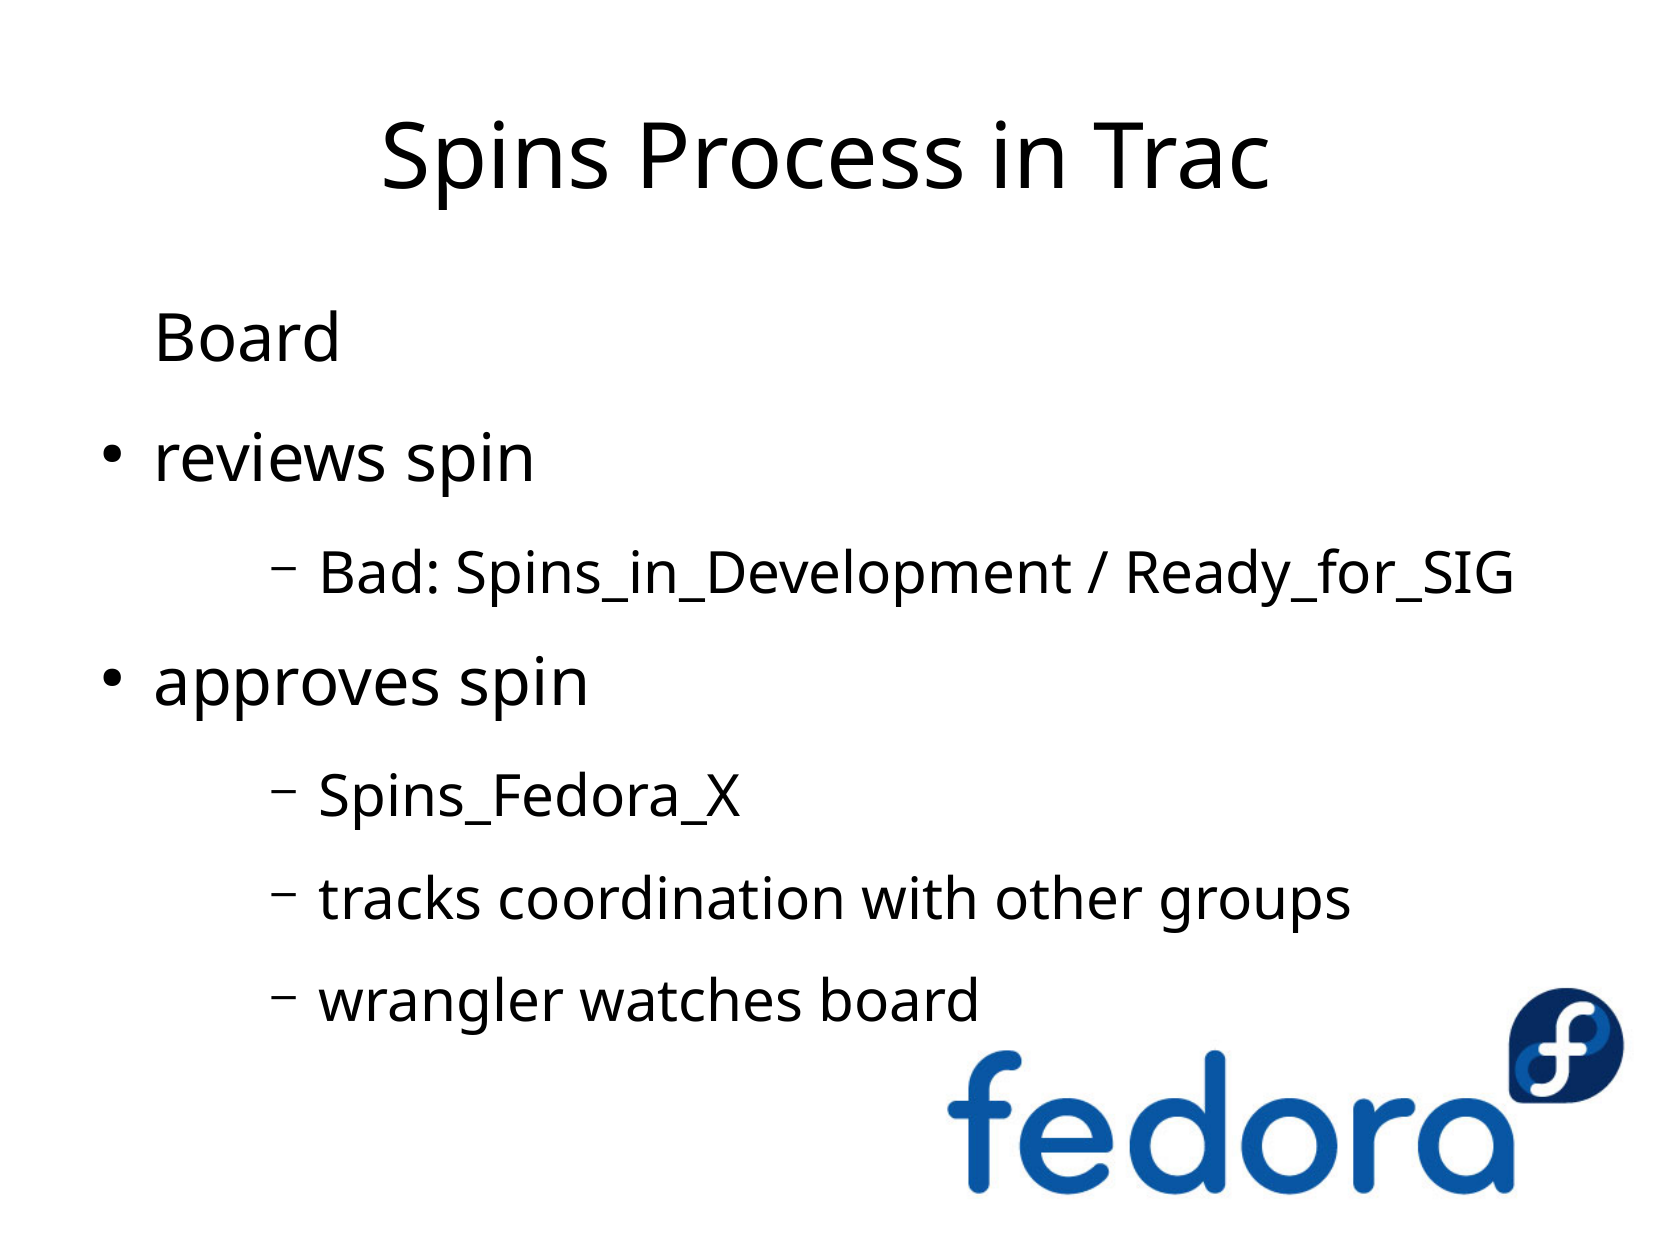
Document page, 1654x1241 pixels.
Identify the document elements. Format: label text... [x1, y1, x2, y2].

picture [925, 967, 1639, 1223]
list Board reviews spin Bad: Spins_in_Development / Ready_for_SIG approves spin Spins_Fedora_X tracks coordination with other groups wrangler watches board [82, 290, 1571, 1135]
title Spins Process in Trac [82, 49, 1571, 257]
